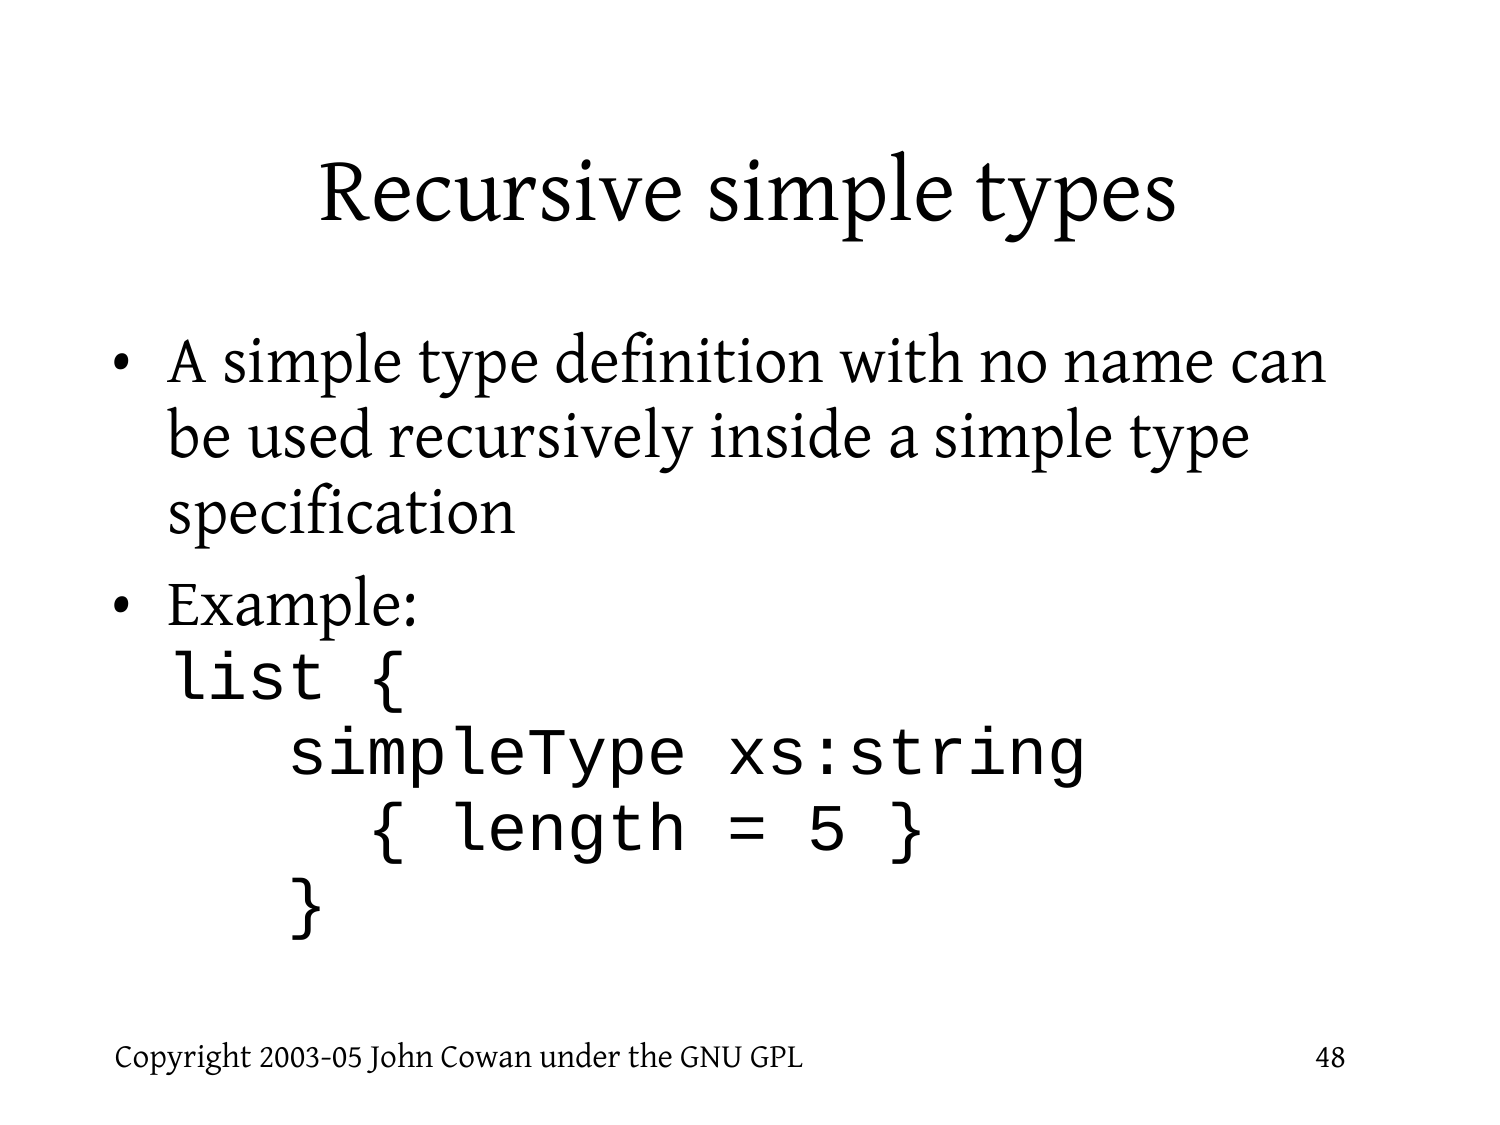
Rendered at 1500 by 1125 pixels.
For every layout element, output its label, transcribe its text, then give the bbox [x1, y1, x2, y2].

title Recursive simple types [112, 62, 1387, 324]
list A simple type definition with no name can be used recursively inside a simple type specification Example: list { simpleType xs:string { length = 5 } } [112, 324, 1387, 1000]
